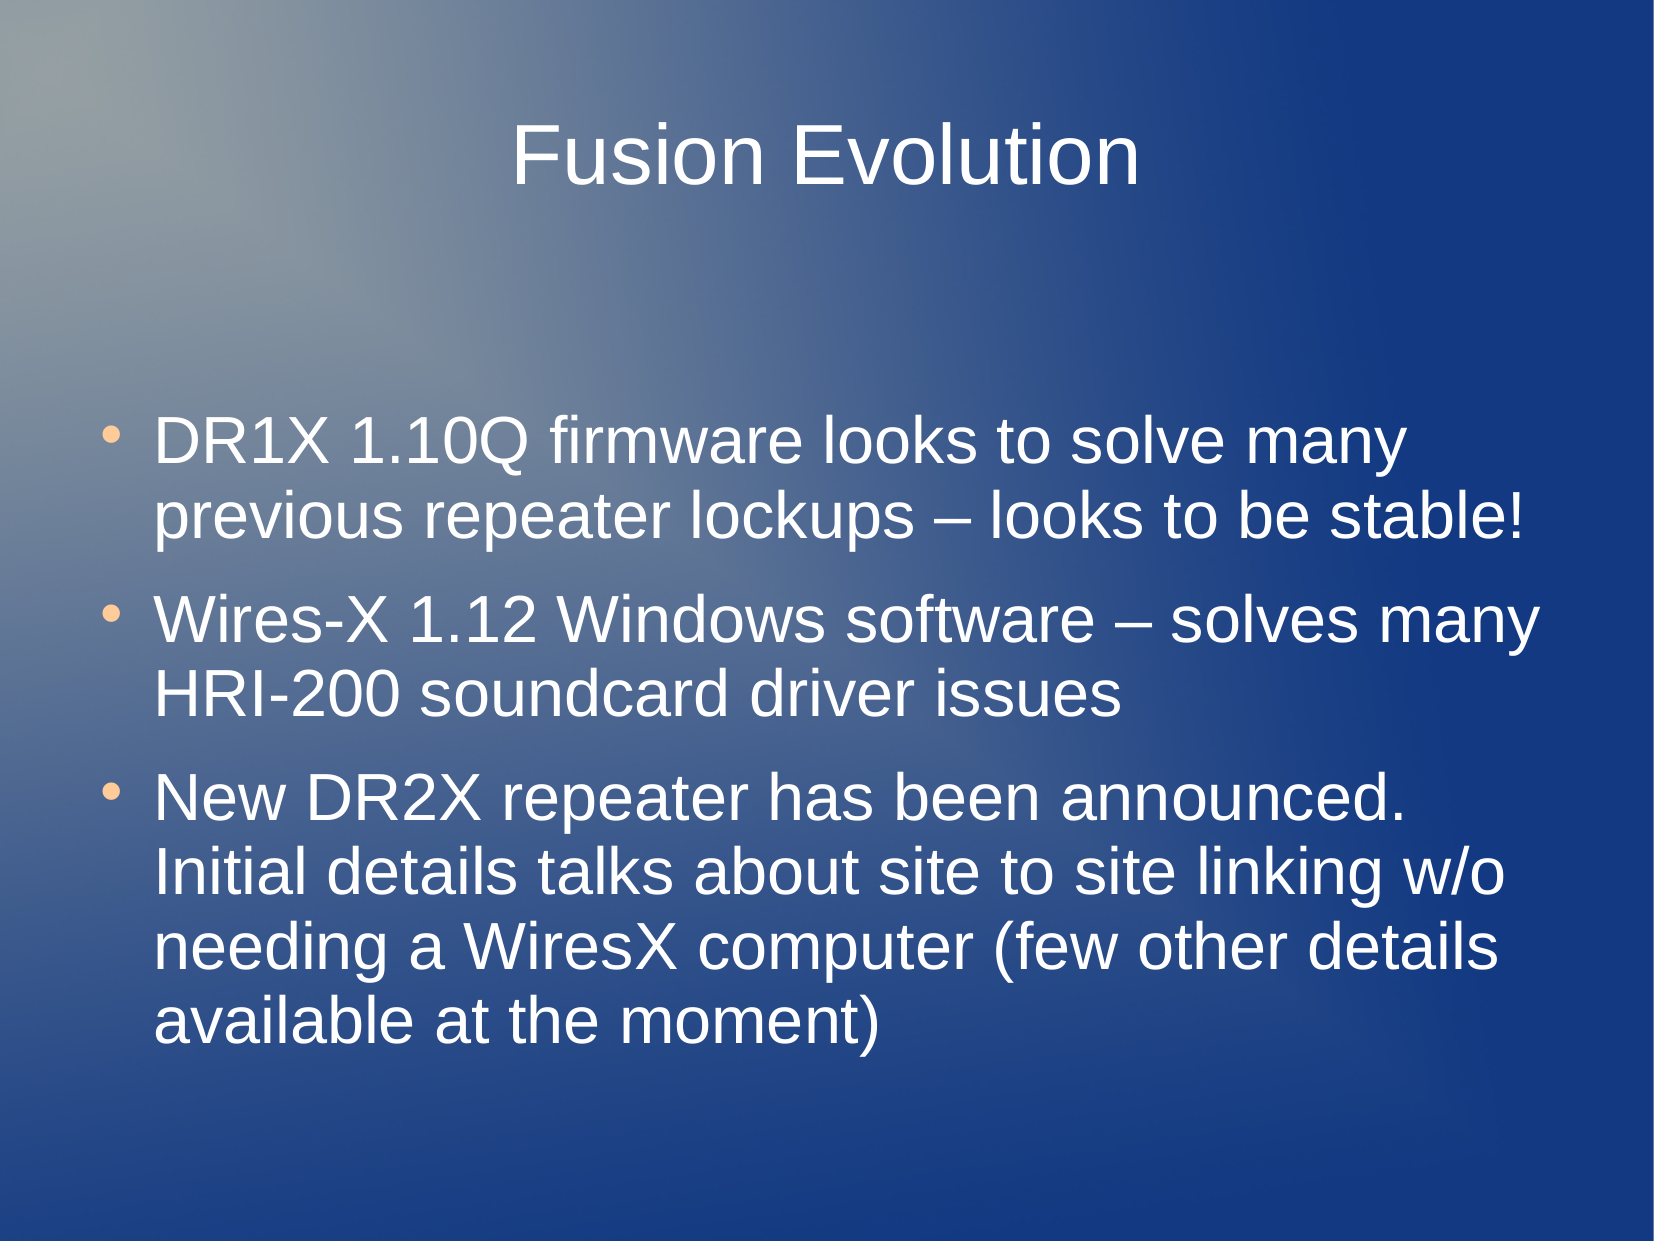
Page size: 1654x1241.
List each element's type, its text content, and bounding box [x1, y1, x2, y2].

list DR1X 1.10Q firmware looks to solve many previous repeater lockups – looks to be stable! Wires-X 1.12 Windows software – solves many HRI-200 soundcard driver issues New DR2X repeater has been announced. Initial details talks about site to site linking w/o needing a WiresX computer (few other details available at the moment) [82, 290, 1571, 1053]
picture [0, 0, 1654, 1241]
title Fusion Evolution [82, 56, 1571, 249]
